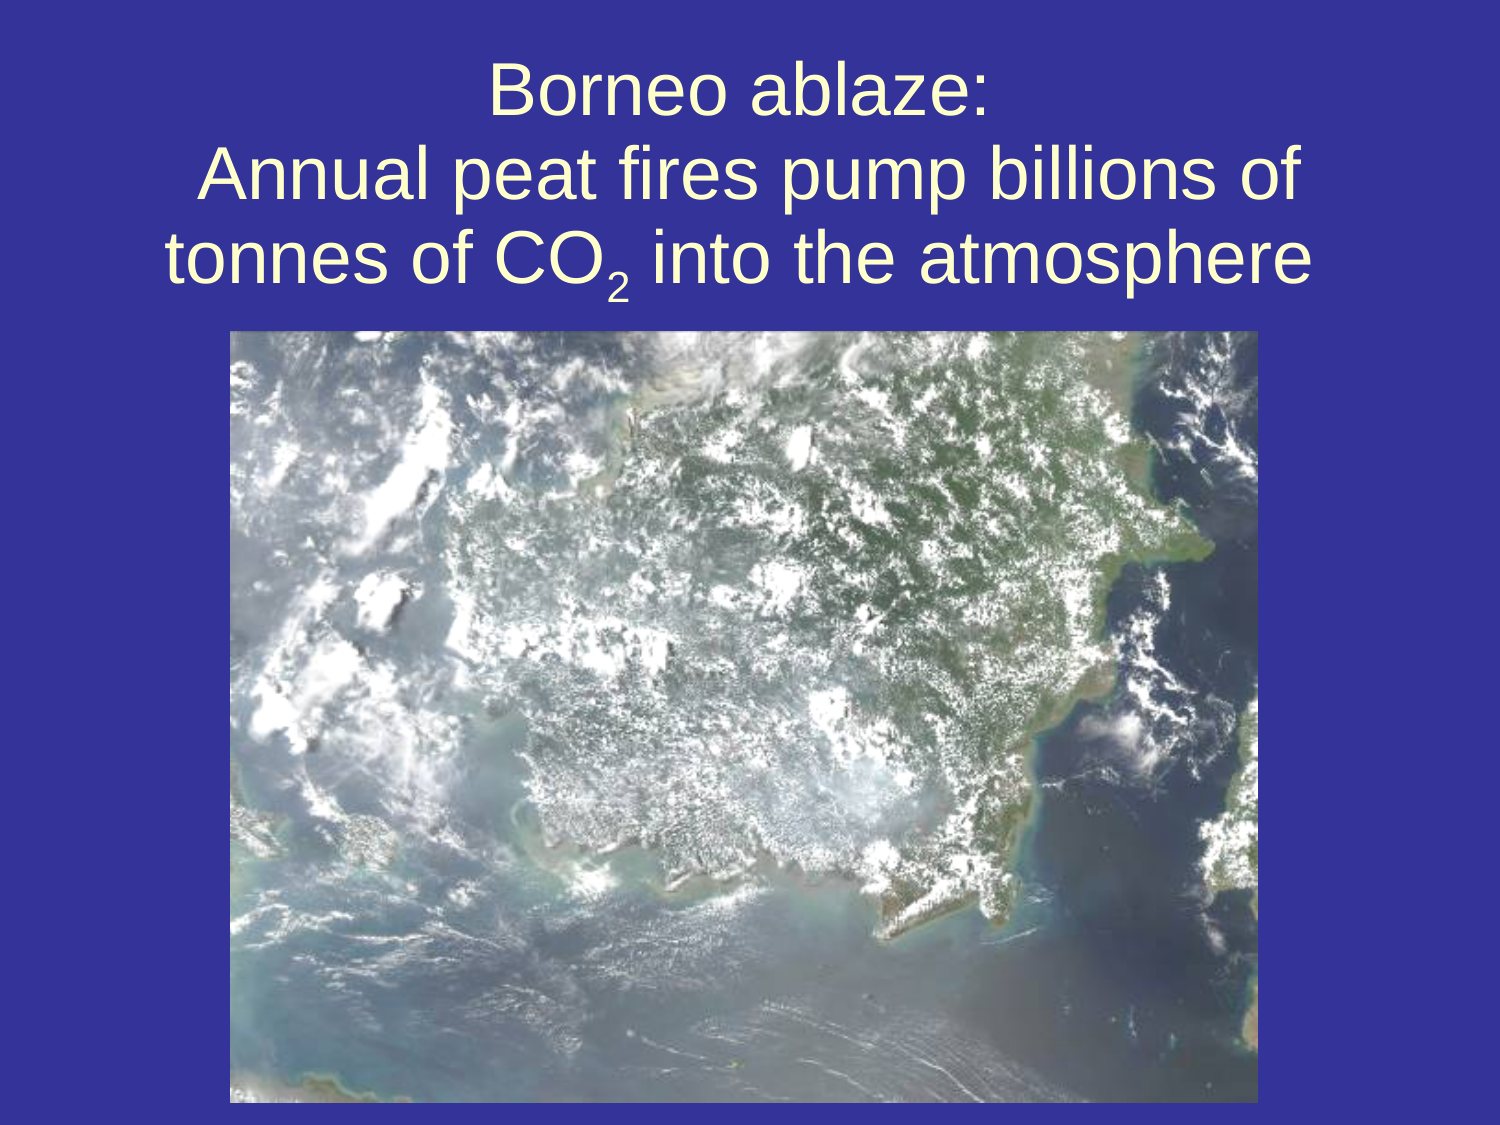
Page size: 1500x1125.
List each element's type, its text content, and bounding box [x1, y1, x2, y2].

title Borneo ablaze: Annual peat fires pump billions of tonnes of CO2 into the atmosphere [75, 30, 1426, 329]
picture [230, 332, 1258, 1103]
